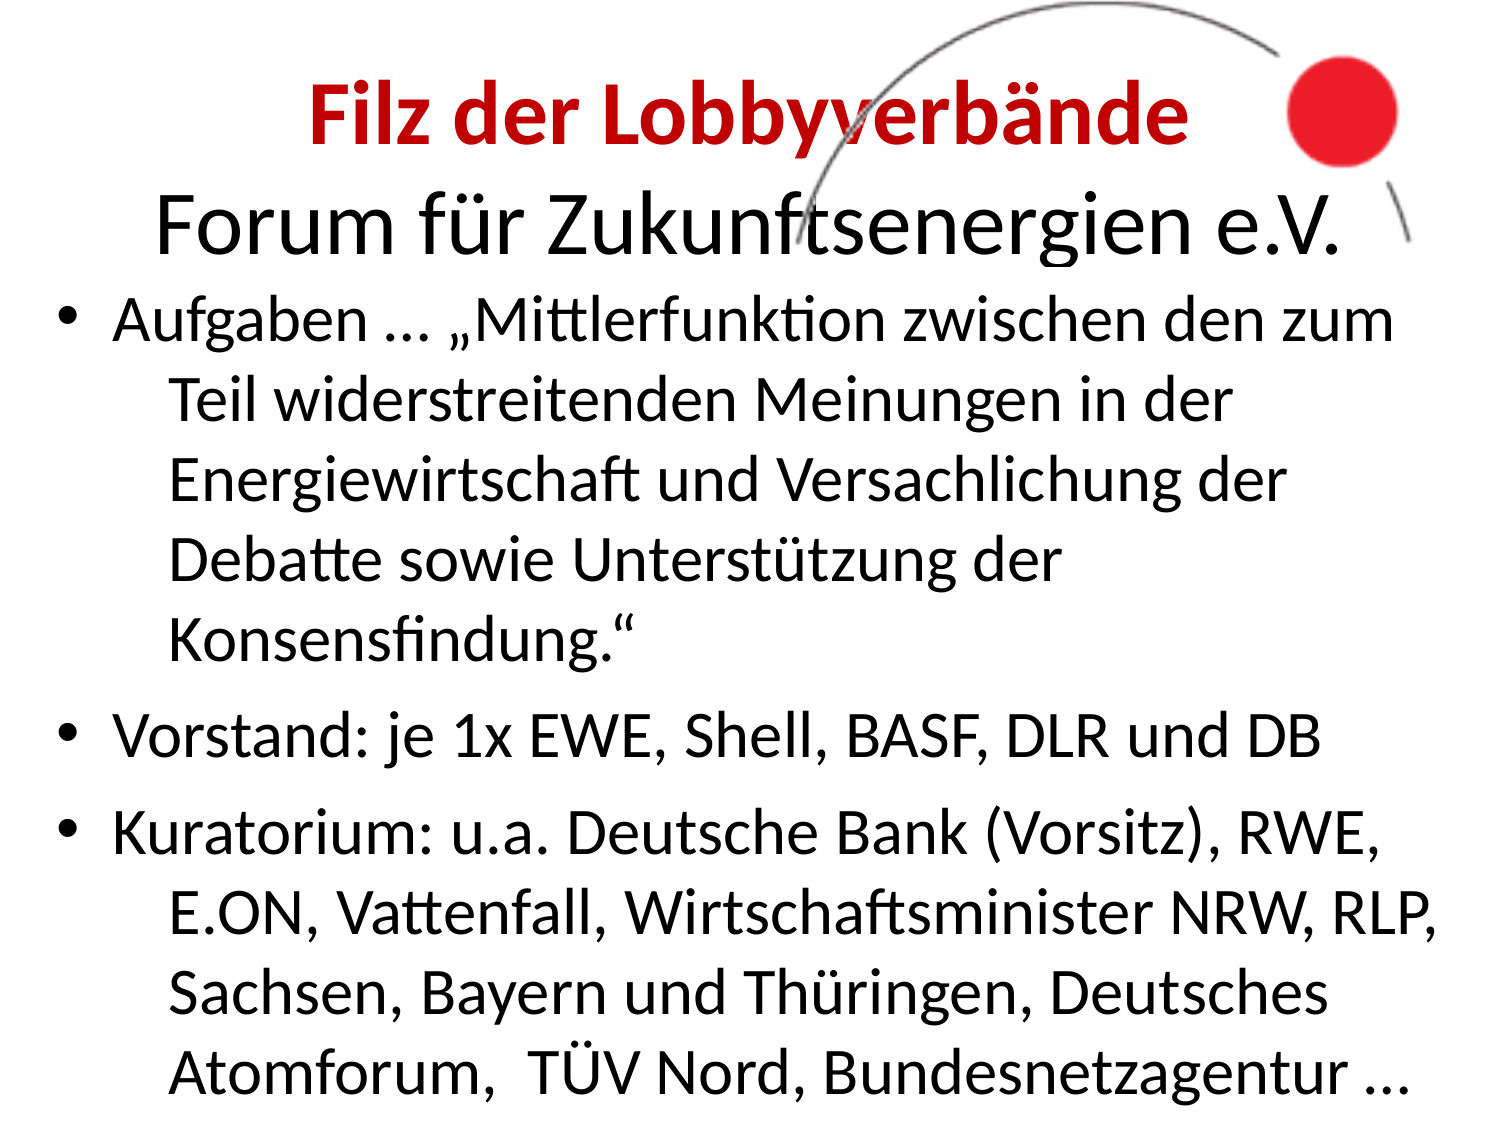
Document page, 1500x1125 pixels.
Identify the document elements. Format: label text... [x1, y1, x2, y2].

text_box Aufgaben … „Mittlerfunktion zwischen den zum Teil widerstreitenden Meinungen in der Energiewirtschaft und Versachlichung der Debatte sowie Unterstützung der Konsensfindung.“ Vorstand: je 1x EWE, Shell, BASF, DLR und DB Kuratorium: u.a. Deutsche Bank (Vorsitz), RWE, E.ON, Vattenfall, Wirtschaftsminister NRW, RLP, Sachsen, Bayern und Thüringen, Deutsches Atomforum, TÜV Nord, Bundesnetzagentur … Quelle: Internetseite des Forums [41, 267, 1500, 1010]
picture [714, 0, 1500, 267]
title Filz der Lobbyverbände Forum für Zukunftsenergien e.V. [75, 45, 714, 233]
